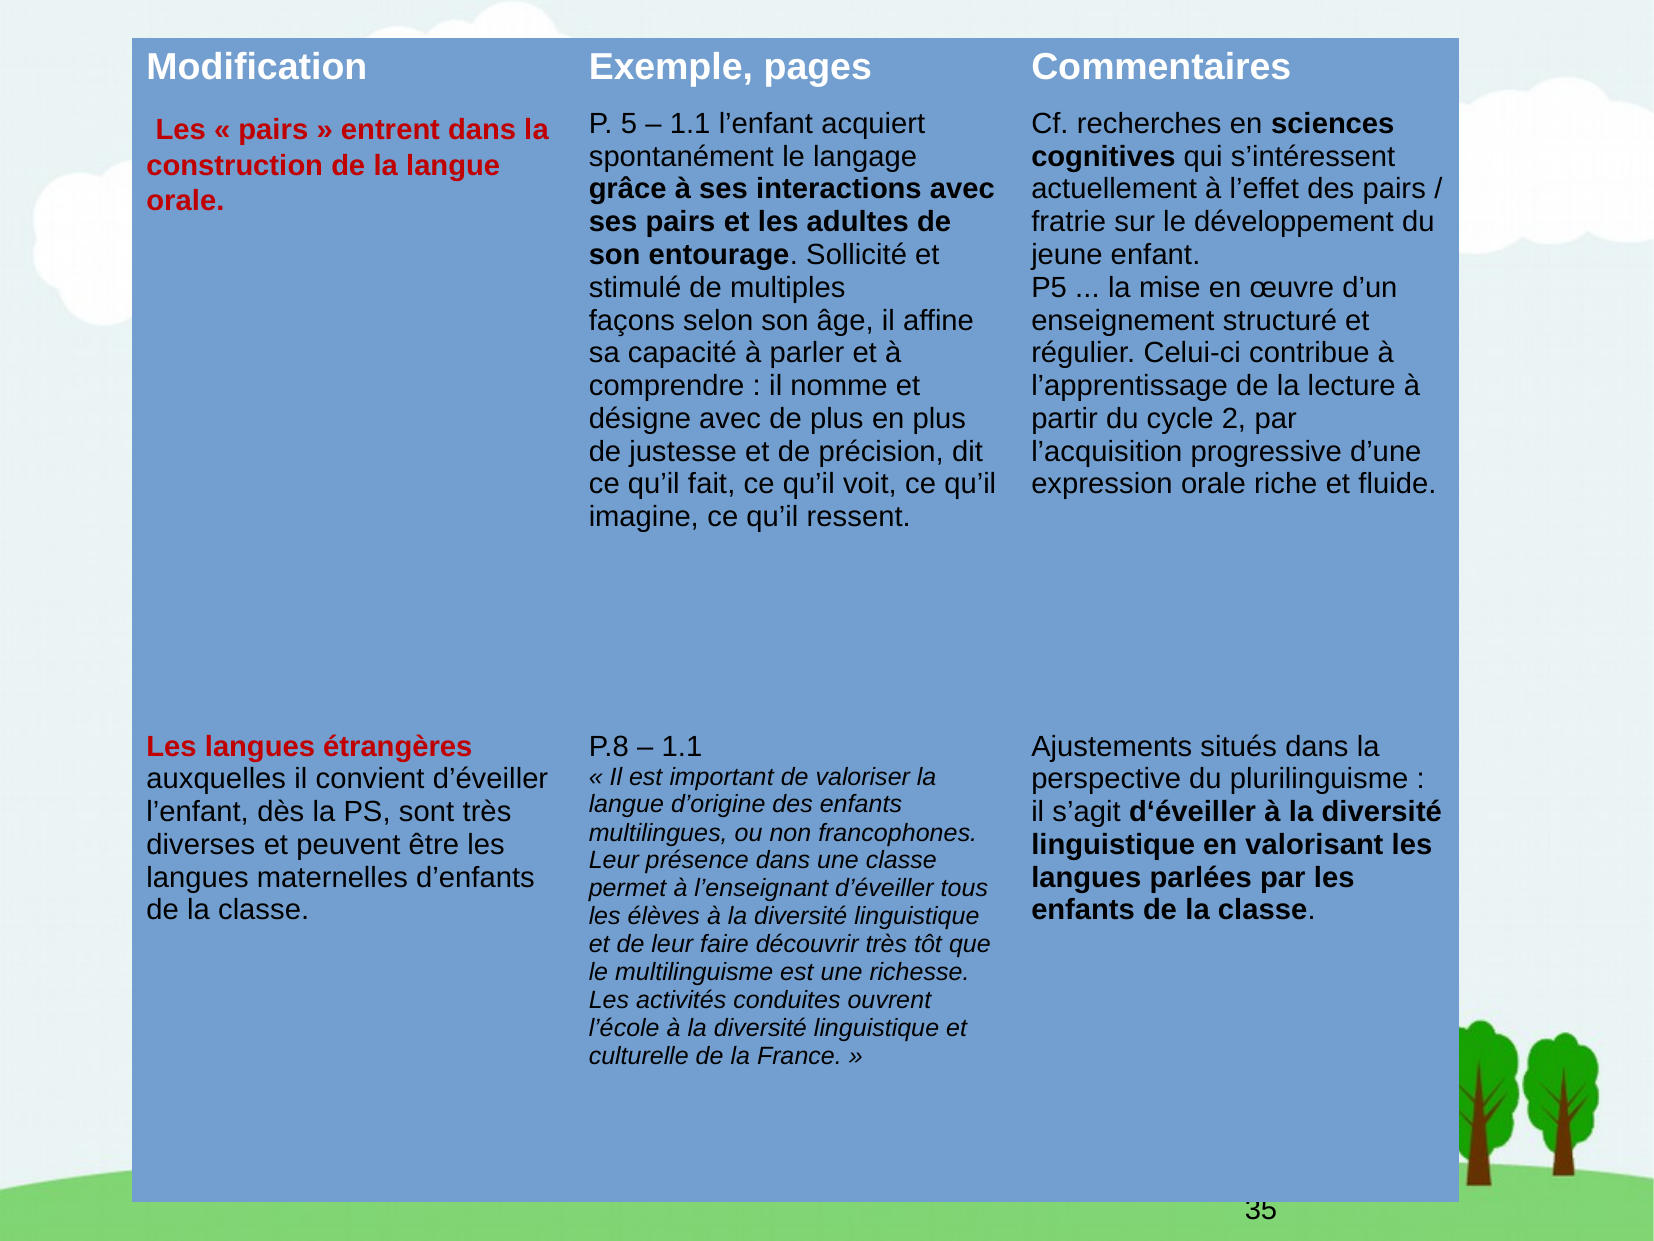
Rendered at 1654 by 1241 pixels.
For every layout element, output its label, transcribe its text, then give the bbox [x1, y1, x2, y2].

table_cell Ajustements situés dans la perspective du plurilinguisme : il s’agit d‘éveiller à la diversité linguistique en valorisant les langues parlées par les enfants de la classe. [1016, 722, 1459, 1202]
table_cell P.8 – 1.1 « Il est important de valoriser la langue d’origine des enfants multilingues, ou non francophones. Leur présence dans une classe permet à l’enseignant d’éveiller tous les élèves à la diversité linguistique et de leur faire découvrir très tôt que le multilinguisme est une richesse. Les activités conduites ouvrent l’école à la diversité linguistique et culturelle de la France. » [574, 722, 1016, 1202]
table_cell Cf. recherches en sciences cognitives qui s’intéressent actuellement à l’effet des pairs / fratrie sur le développement du jeune enfant. P5 ... la mise en œuvre d’un enseignement structuré et régulier. Celui-ci contribue à l’apprentissage de la lecture à partir du cycle 2, par l’acquisition progressive d’une expression orale riche et fluide. [1016, 100, 1459, 722]
table_cell Les « pairs » entrent dans la construction de la langue orale. [132, 100, 574, 722]
table_header Commentaires [1016, 38, 1459, 100]
picture [0, 0, 1654, 1241]
table_cell Les langues étrangères auxquelles il convient d’éveiller l’enfant, dès la PS, sont très diverses et peuvent être les langues maternelles d’enfants de la classe. [132, 722, 574, 1202]
table_cell P. 5 – 1.1 l’enfant acquiert spontanément le langage grâce à ses interactions avec ses pairs et les adultes de son entourage. Sollicité et stimulé de multiples façons selon son âge, il affine sa capacité à parler et à comprendre : il nomme et désigne avec de plus en plus de justesse et de précision, dit ce qu’il fait, ce qu’il voit, ce qu’il imagine, ce qu’il ressent. [574, 100, 1016, 722]
table_header Exemple, pages [574, 38, 1016, 100]
text_box <numéro> [1244, 1190, 1630, 1241]
table_header Modification [132, 38, 574, 100]
